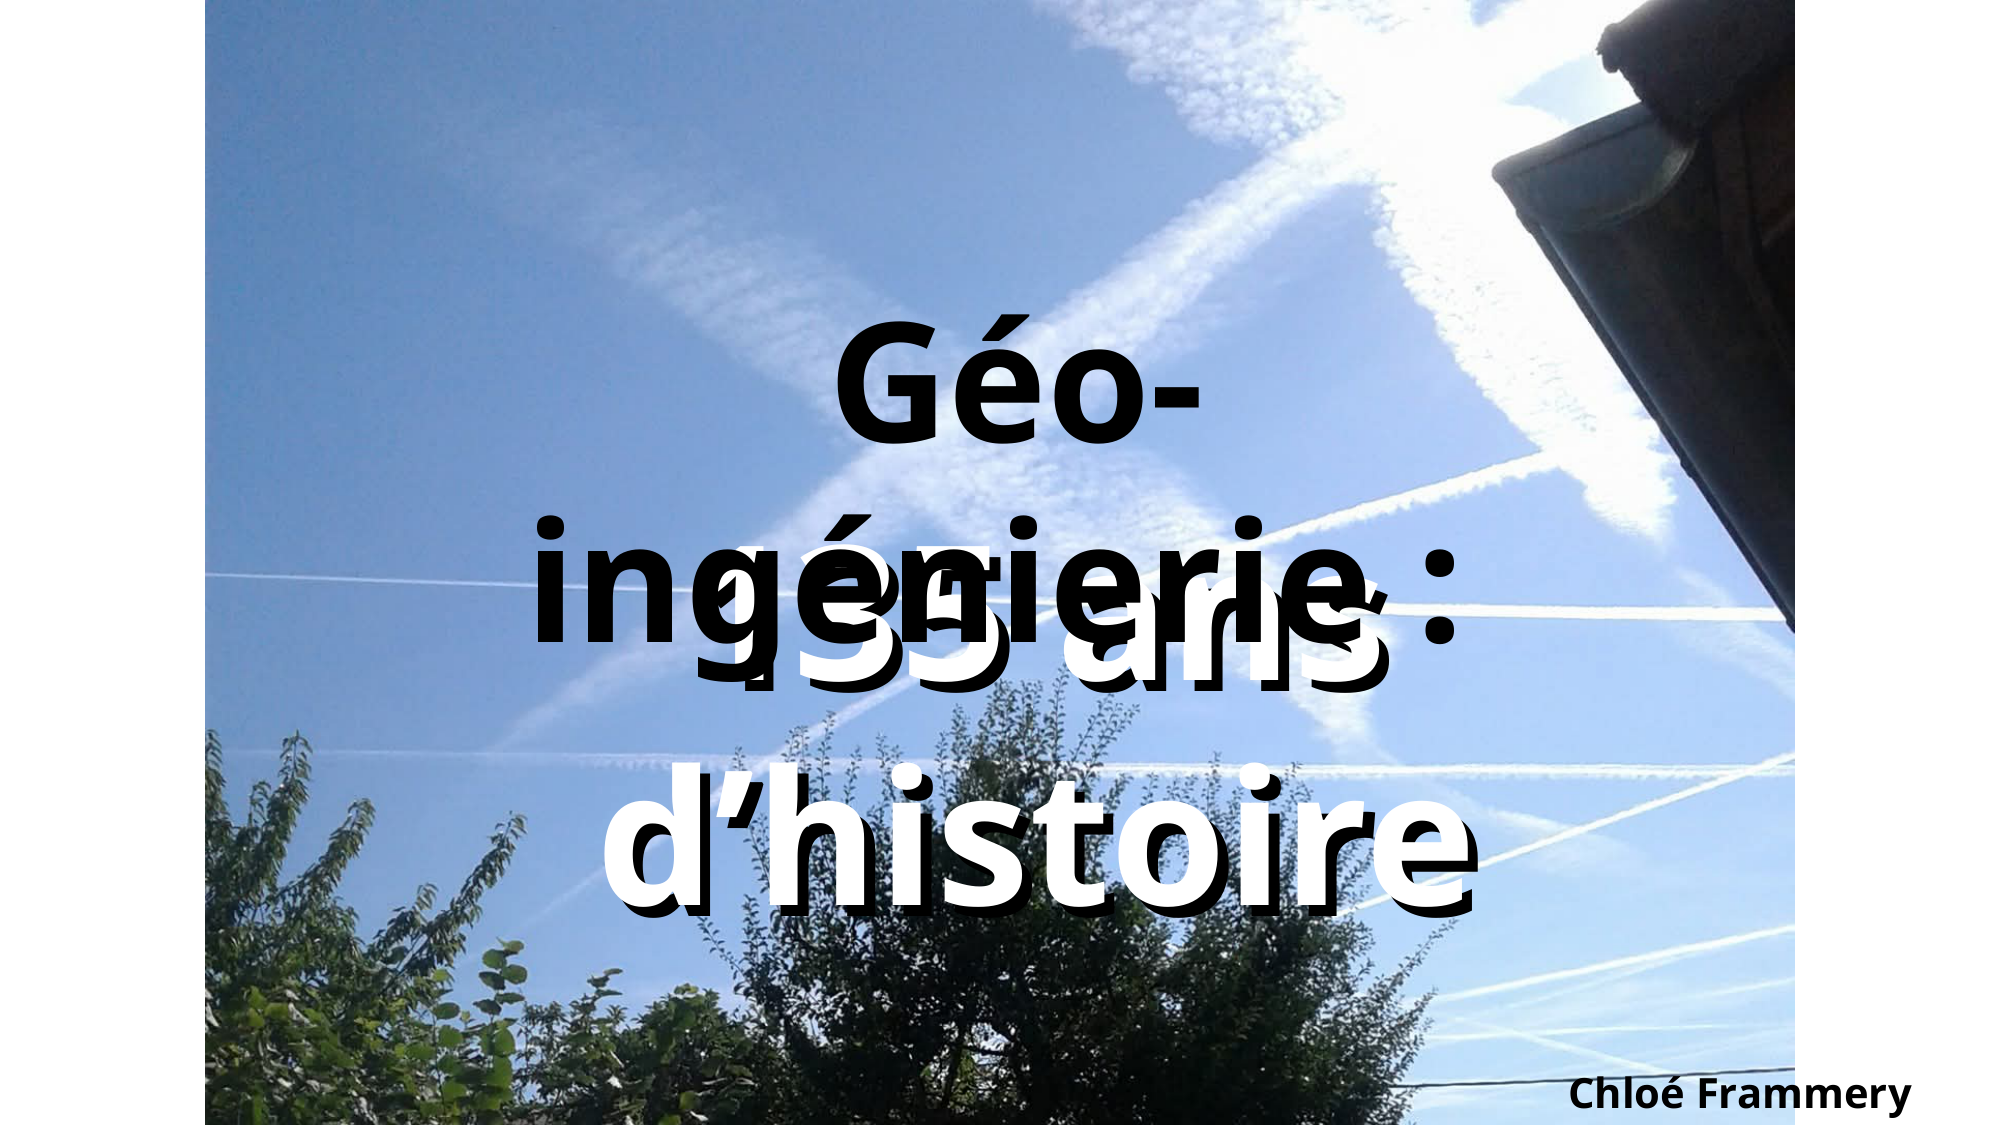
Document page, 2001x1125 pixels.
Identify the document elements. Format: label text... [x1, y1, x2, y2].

picture [205, 0, 1795, 1125]
text_box 135 ans d’histoire [254, 485, 1819, 956]
text_box Géo-ingénierie : [418, 268, 1614, 486]
text_box Chloé Frammery [1178, 885, 2000, 1125]
